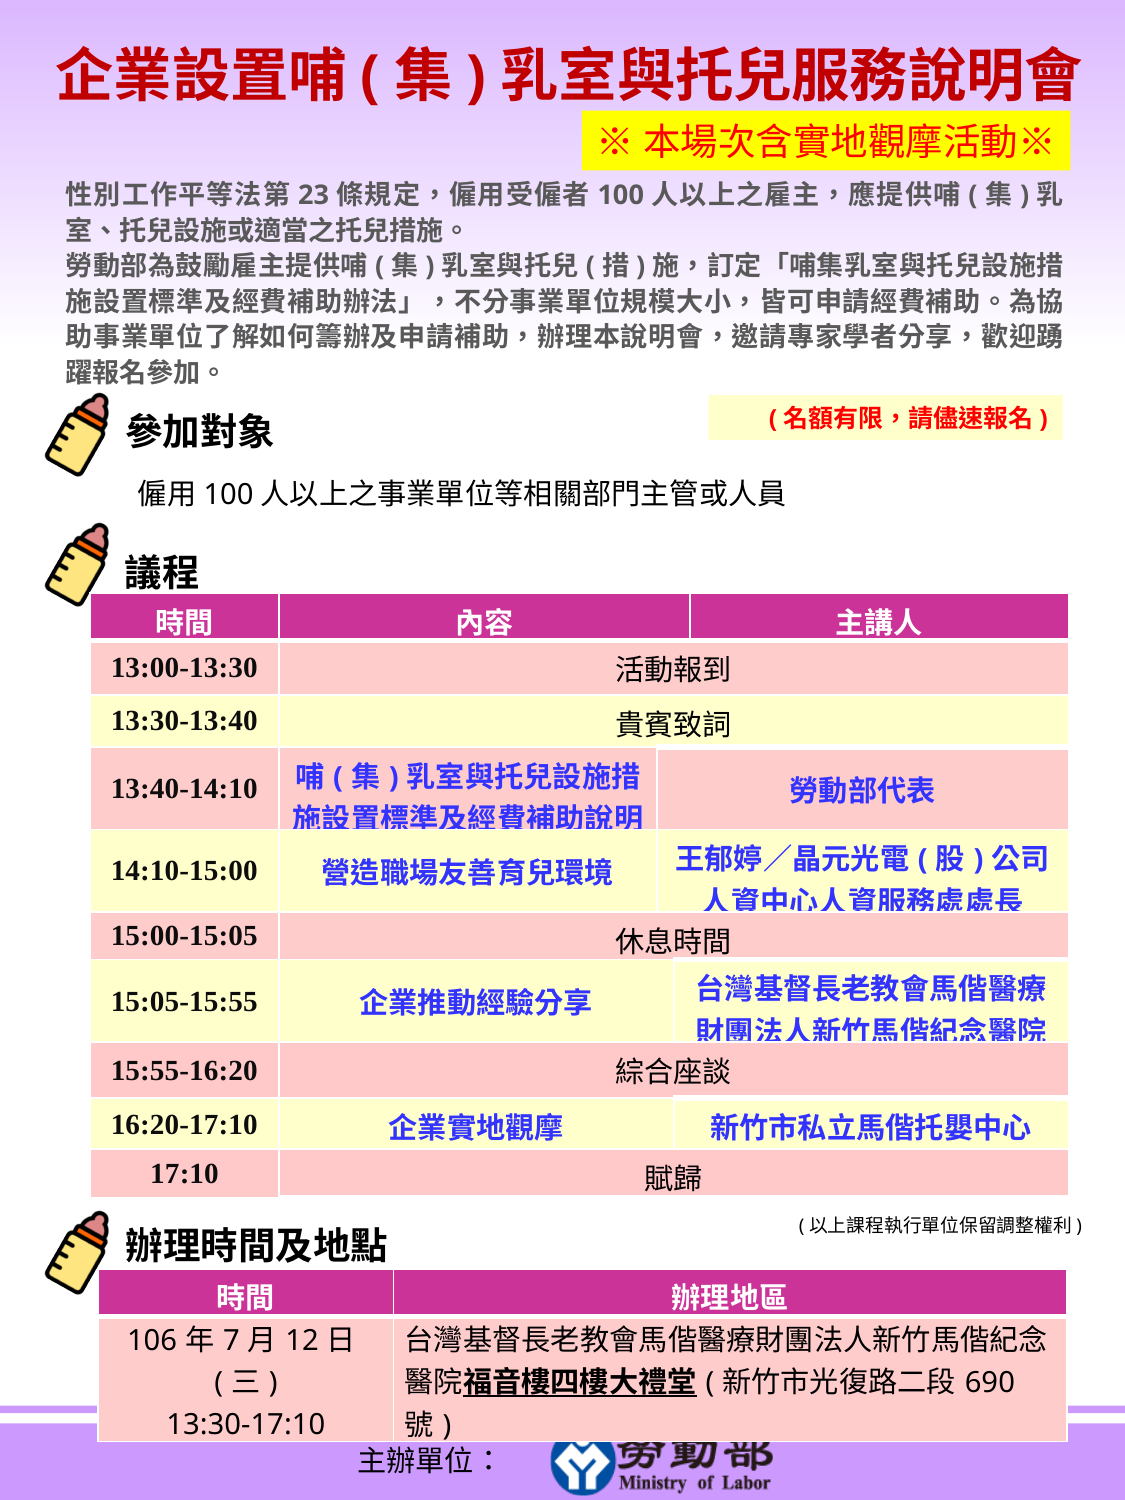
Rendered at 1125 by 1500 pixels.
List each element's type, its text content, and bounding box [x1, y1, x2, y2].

table_cell 企業推動經驗分享 [280, 960, 673, 1041]
picture [42, 513, 110, 609]
text_box 議程 [110, 528, 215, 592]
table_header 時間 [99, 1270, 393, 1314]
table_cell 新竹市私立馬偕托嬰中心 [675, 1101, 1068, 1148]
table_cell 13:00-13:30 [91, 643, 278, 694]
table_cell 台灣基督長老教會馬偕醫療財團法人新竹馬偕紀念醫院福音樓四樓大禮堂(新竹市光復路二段690號) [394, 1319, 1066, 1441]
text_box (以上課程執行單位保留調整權利) [784, 1188, 1101, 1248]
table_cell 勞動部代表 [658, 750, 1068, 829]
table_cell 企業實地觀摩 [280, 1099, 673, 1148]
text_box 性別工作平等法第23條規定，僱用受僱者100人以上之雇主，應提供哺(集)乳室、托兒設施或適當之托兒措施。 勞動部為鼓勵雇主提供哺(集)乳室與托兒(措)施，訂定「哺集乳室與托兒設施措施設置標準及經費補助辦法」，不分事業單位規模大小，皆可申請經費補助。為協助事業單位了解如何籌辦及申請補助，辦理本說明會，邀請專家學者分享，歡迎踴躍報名參加。 [50, 167, 1079, 396]
table_cell 16:20-17:10 [91, 1099, 278, 1148]
table_header 內容 [280, 594, 689, 638]
table_header 主講人 [691, 594, 1068, 638]
table_cell 106年7月12日(三) 13:30-17:10 [99, 1319, 393, 1441]
text_box 參加對象 [110, 387, 291, 461]
table_cell 哺(集)乳室與托兒設施措施設置標準及經費補助說明 [280, 748, 656, 829]
text_box ※本場次含實地觀摩活動※ [581, 110, 1071, 171]
table_cell 貴賓致詞 [280, 696, 1068, 746]
text_box 僱用100人以上之事業單位等相關部門主管或人員 [123, 458, 1047, 518]
table_cell 綜合座談 [280, 1043, 1068, 1097]
table_cell 營造職場友善育兒環境 [280, 830, 656, 911]
table_header 時間 [91, 594, 278, 638]
table_cell 17:10 [91, 1150, 278, 1197]
text_box (名額有限，請儘速報名) [708, 395, 1063, 440]
table_cell 15:55-16:20 [91, 1043, 278, 1097]
text_box 主辦單位： [342, 1442, 556, 1500]
table_cell 15:05-15:55 [91, 960, 278, 1041]
table_cell 台灣基督長老教會馬偕醫療財團法人新竹馬偕紀念醫院 [675, 962, 1068, 1041]
text_box 企業設置哺(集)乳室與托兒服務說明會 [20, 30, 1118, 116]
picture [42, 383, 110, 479]
table_cell 14:10-15:00 [91, 830, 278, 911]
table_cell 休息時間 [280, 913, 1068, 959]
table_cell 13:30-13:40 [91, 696, 278, 746]
table_cell 13:40-14:10 [91, 748, 278, 829]
table_cell 賦歸 [280, 1150, 1068, 1195]
table_header 辦理地區 [394, 1270, 1066, 1314]
text_box 辦理時間及地點 [111, 1201, 404, 1268]
picture [556, 1442, 802, 1500]
table_cell 15:00-15:05 [91, 913, 278, 959]
table_cell 活動報到 [280, 643, 1068, 694]
table_cell 王郁婷／晶元光電(股)公司 人資中心人資服務處處長 [658, 830, 1068, 911]
picture [42, 1201, 111, 1297]
